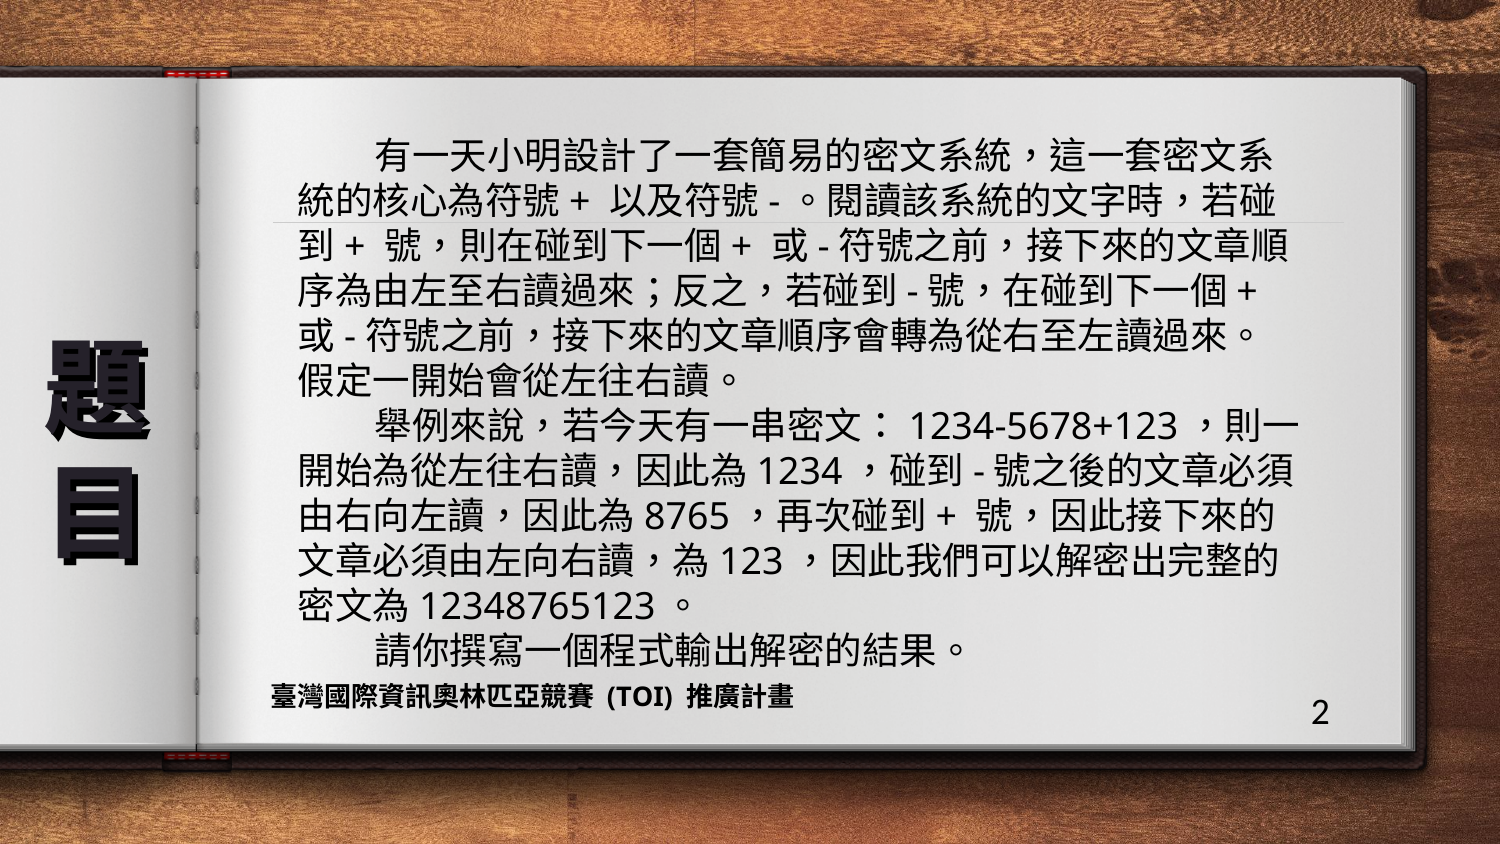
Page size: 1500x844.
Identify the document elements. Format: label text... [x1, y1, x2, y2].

title 題 目 [28, 306, 210, 552]
text_box [1295, 672, 1386, 737]
text_box 有一天小明設計了一套簡易的密文系統，這一套密文系統的核心為符號+ 以及符號-。閱讀該系統的文字時，若碰到+ 號，則在碰到下一個+ 或-符號之前，接下來的文章順序為由左至右讀過來；反之，若碰到-號，在碰到下一個+ 或-符號之前，接下來的文章順序會轉為從右至左讀過來。假定一開始會從左往右讀。 舉例來說，若今天有一串密文：1234-5678+123，則一開始為從左往右讀，因此為1234，碰到-號之後的文章必須由右向左讀，因此為8765，再次碰到+ 號，因此接下來的文章必須由左向右讀，為123，因此我們可以解密出完整的密文為12348765123。 請你撰寫一個程式輸出解密的結果。 [283, 80, 1316, 680]
